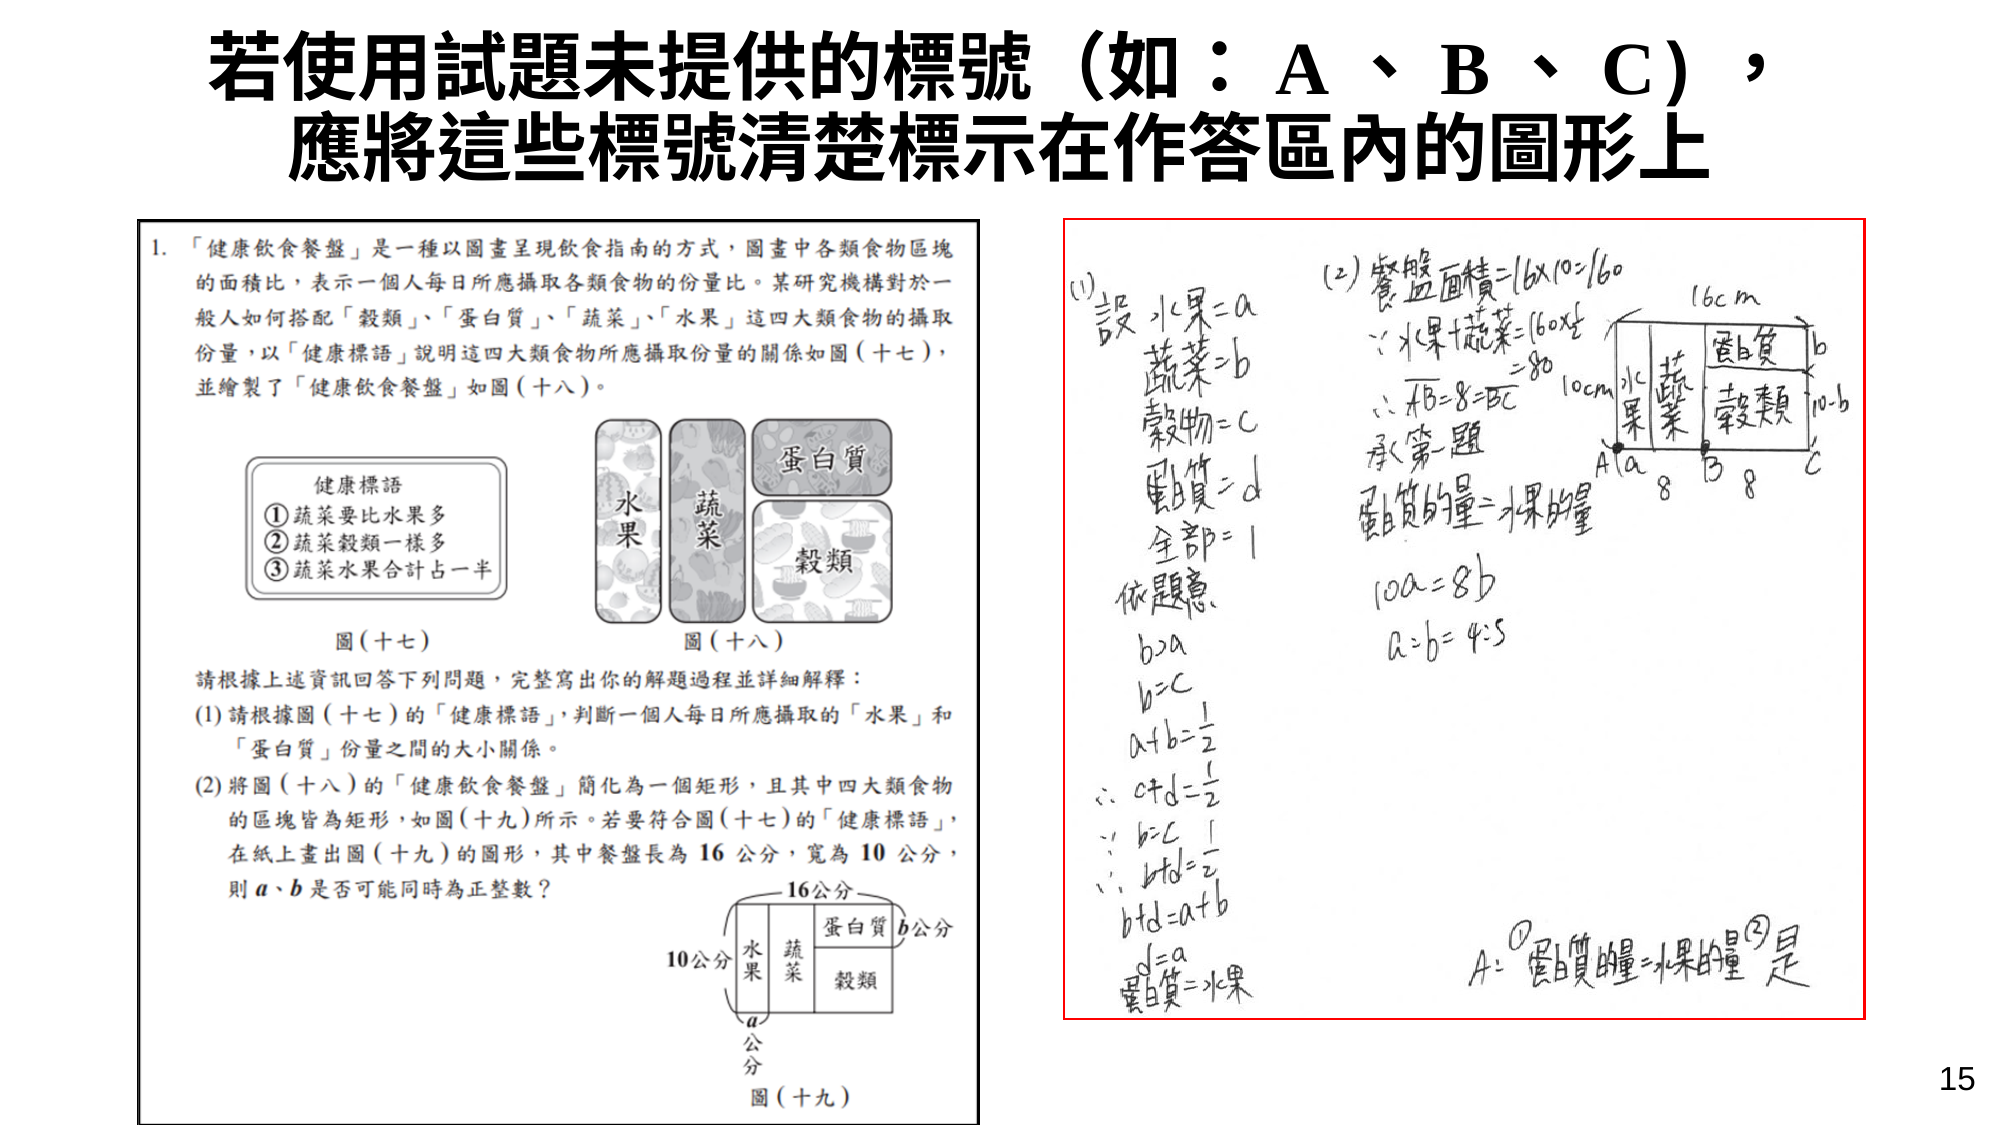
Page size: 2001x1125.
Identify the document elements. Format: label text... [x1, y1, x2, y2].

picture [1065, 220, 1864, 1018]
picture [138, 220, 979, 1125]
text_box 15 [1923, 1047, 2000, 1108]
title 若使用試題未提供的標號（如：A、B、C)， 應將這些標號清楚標示在作答區內的圖形上 [138, 2, 1863, 220]
